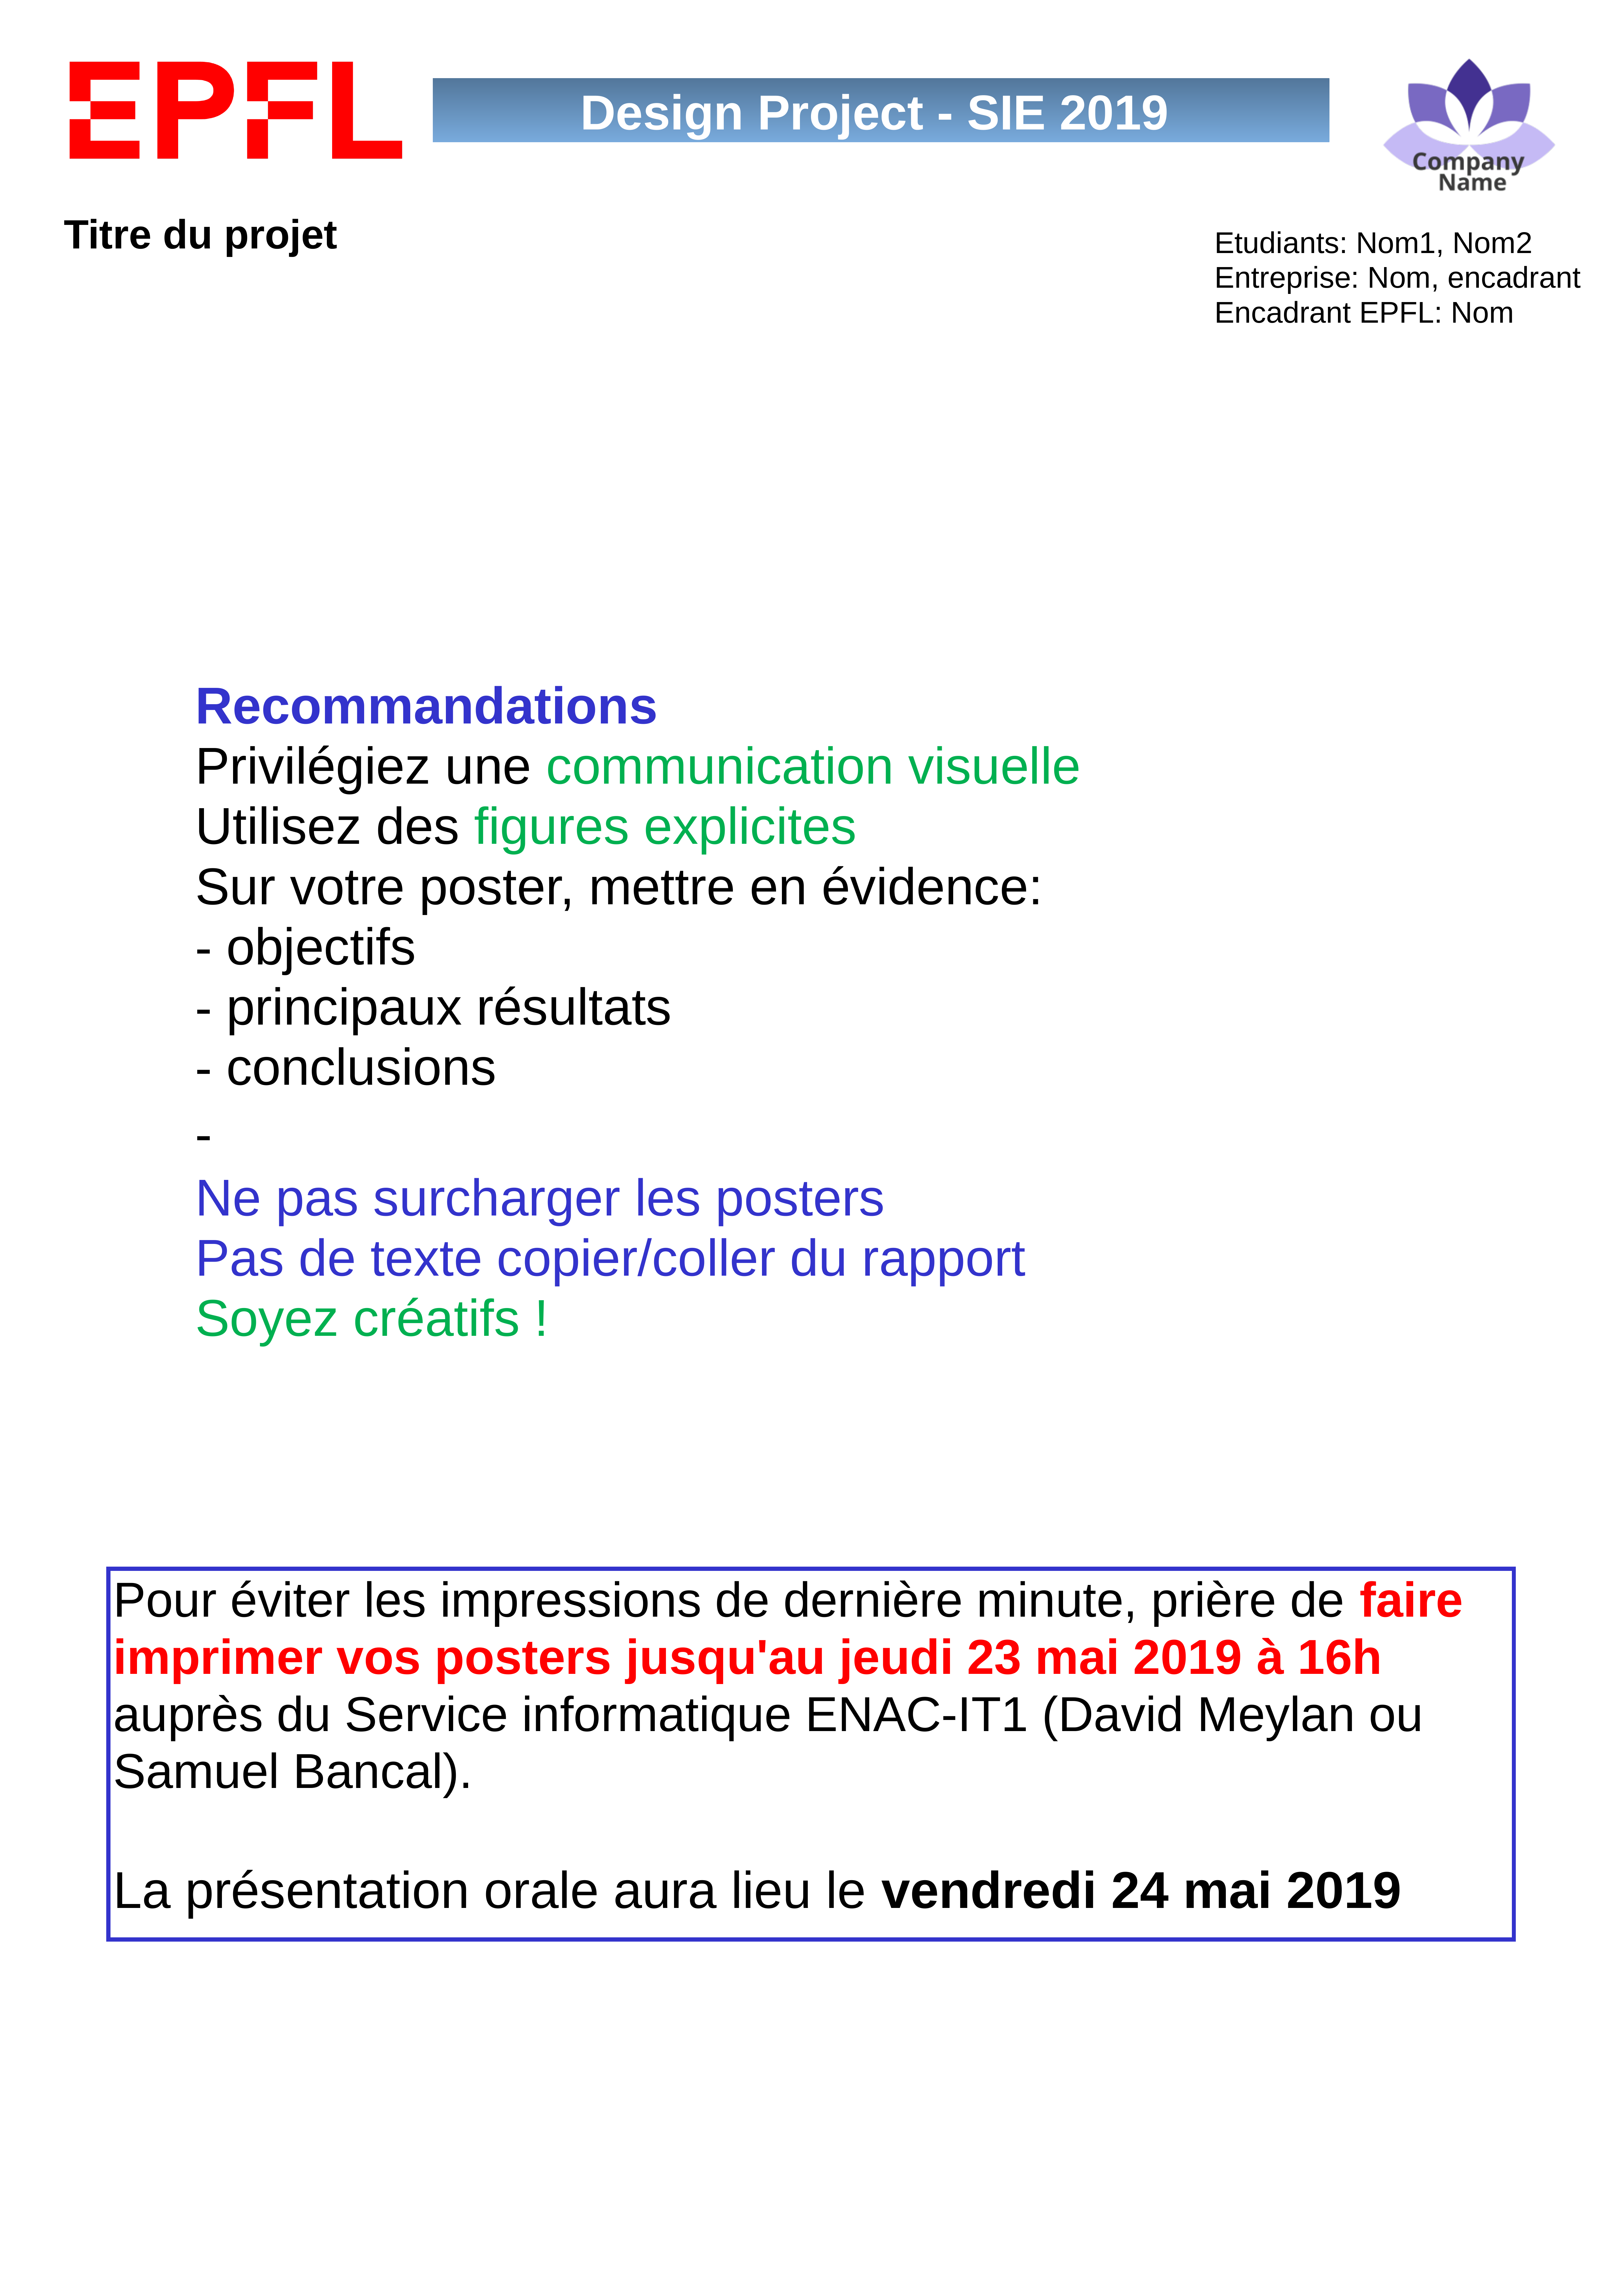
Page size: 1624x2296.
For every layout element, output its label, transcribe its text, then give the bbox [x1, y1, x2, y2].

text_box Recommandations Privilégiez une communication visuelle Utilisez des figures explicites Sur votre poster, mettre en évidence: objectifs principaux résultats conclusions Ne pas surcharger les posters Pas de texte copier/coller du rapport Soyez créatifs ! [190, 673, 1290, 1347]
picture [1361, 24, 1578, 241]
text_box Etudiants: Nom1, Nom2 Entreprise: Nom, encadrant Encadrant EPFL: Nom [1210, 206, 1608, 349]
text_box Titre du projet [59, 189, 1055, 280]
text_box Pour éviter les impressions de dernière minute, prière de faire imprimer vos posters jusqu'au jeudi 23 mai 2019 à 16h auprès du Service informatique ENAC-IT1 (David Meylan ou Samuel Bancal). La présentation orale aura lieu le vendredi 24 mai 2019 [108, 1569, 1514, 1940]
